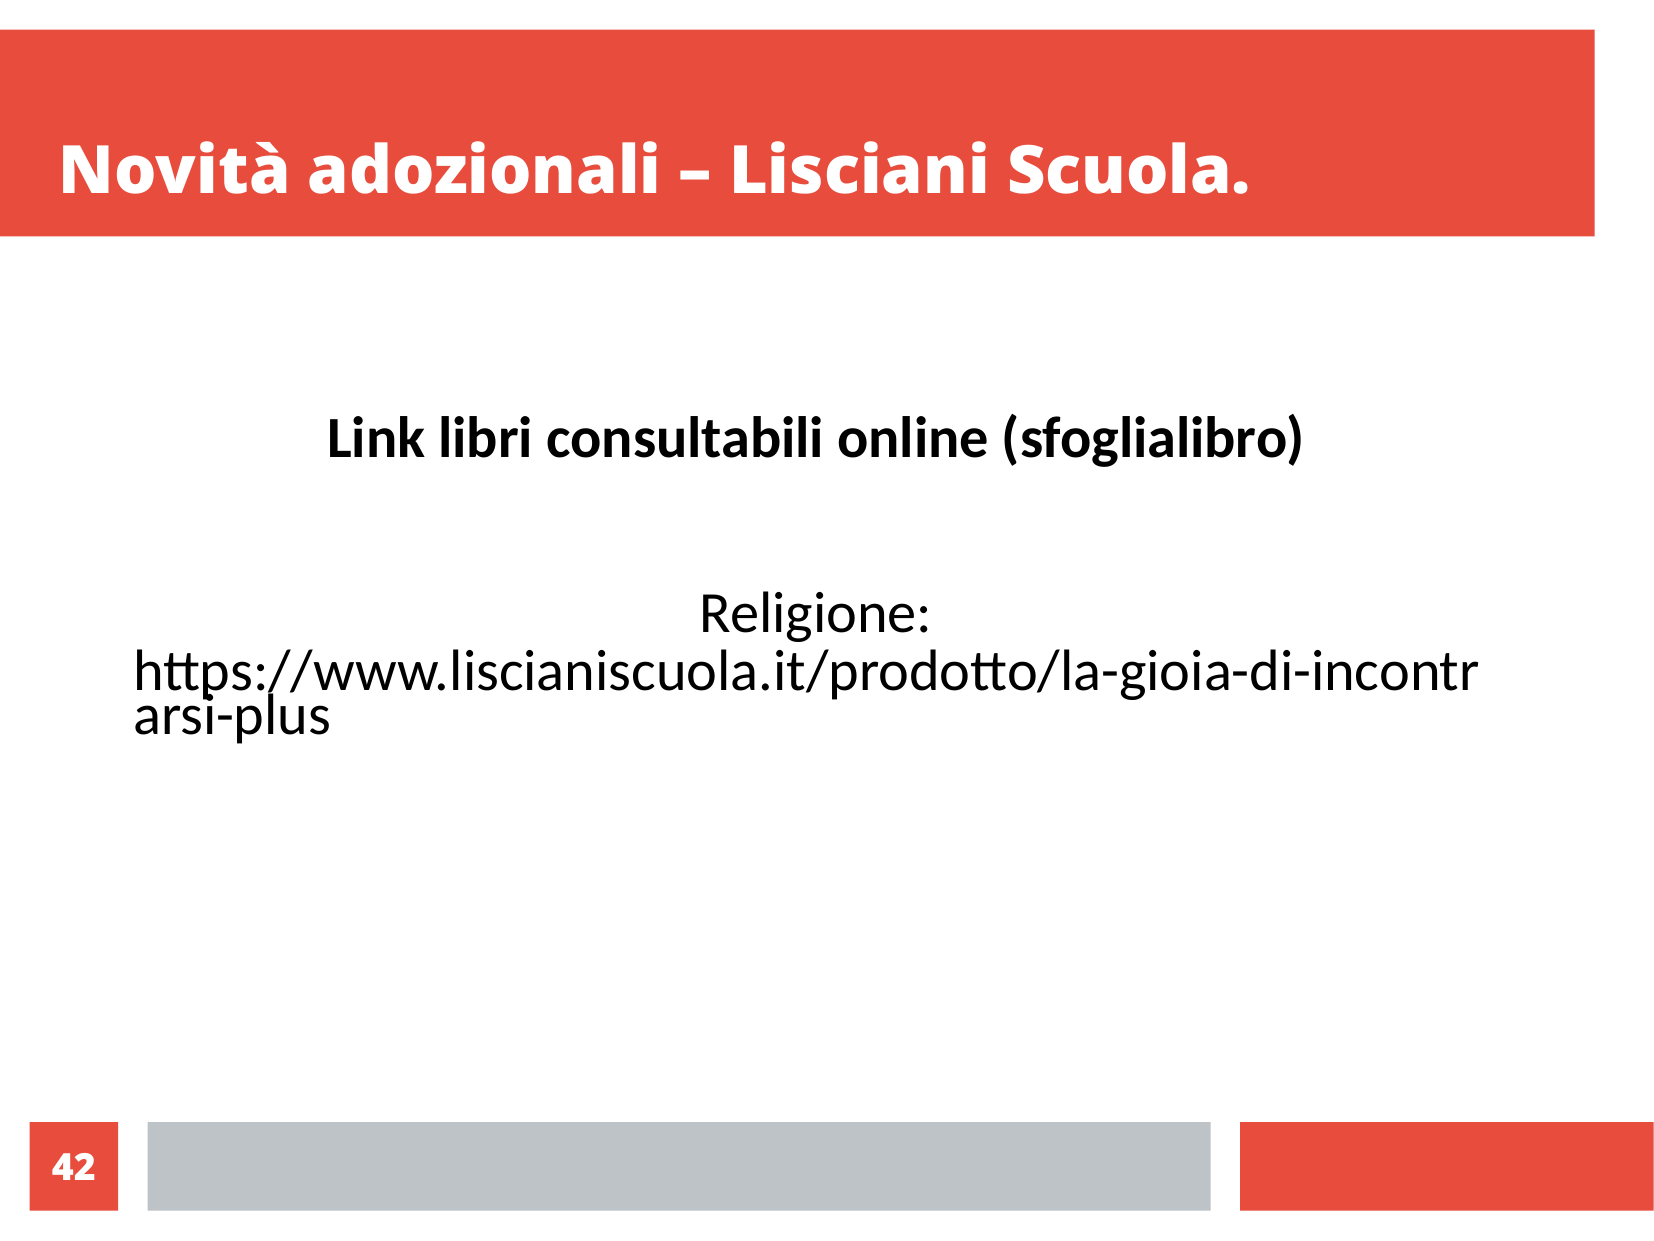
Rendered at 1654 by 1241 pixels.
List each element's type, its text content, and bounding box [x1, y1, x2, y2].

title Novità adozionali – Lisciani Scuola. [59, 59, 1595, 207]
text_box Link libri consultabili online (sfoglialibro) Religione: https://www.liscianiscuola.it/prodotto/la-gioia-di-incontrarsi-plus [118, 347, 1515, 1141]
text_box <numero> [29, 1122, 119, 1211]
